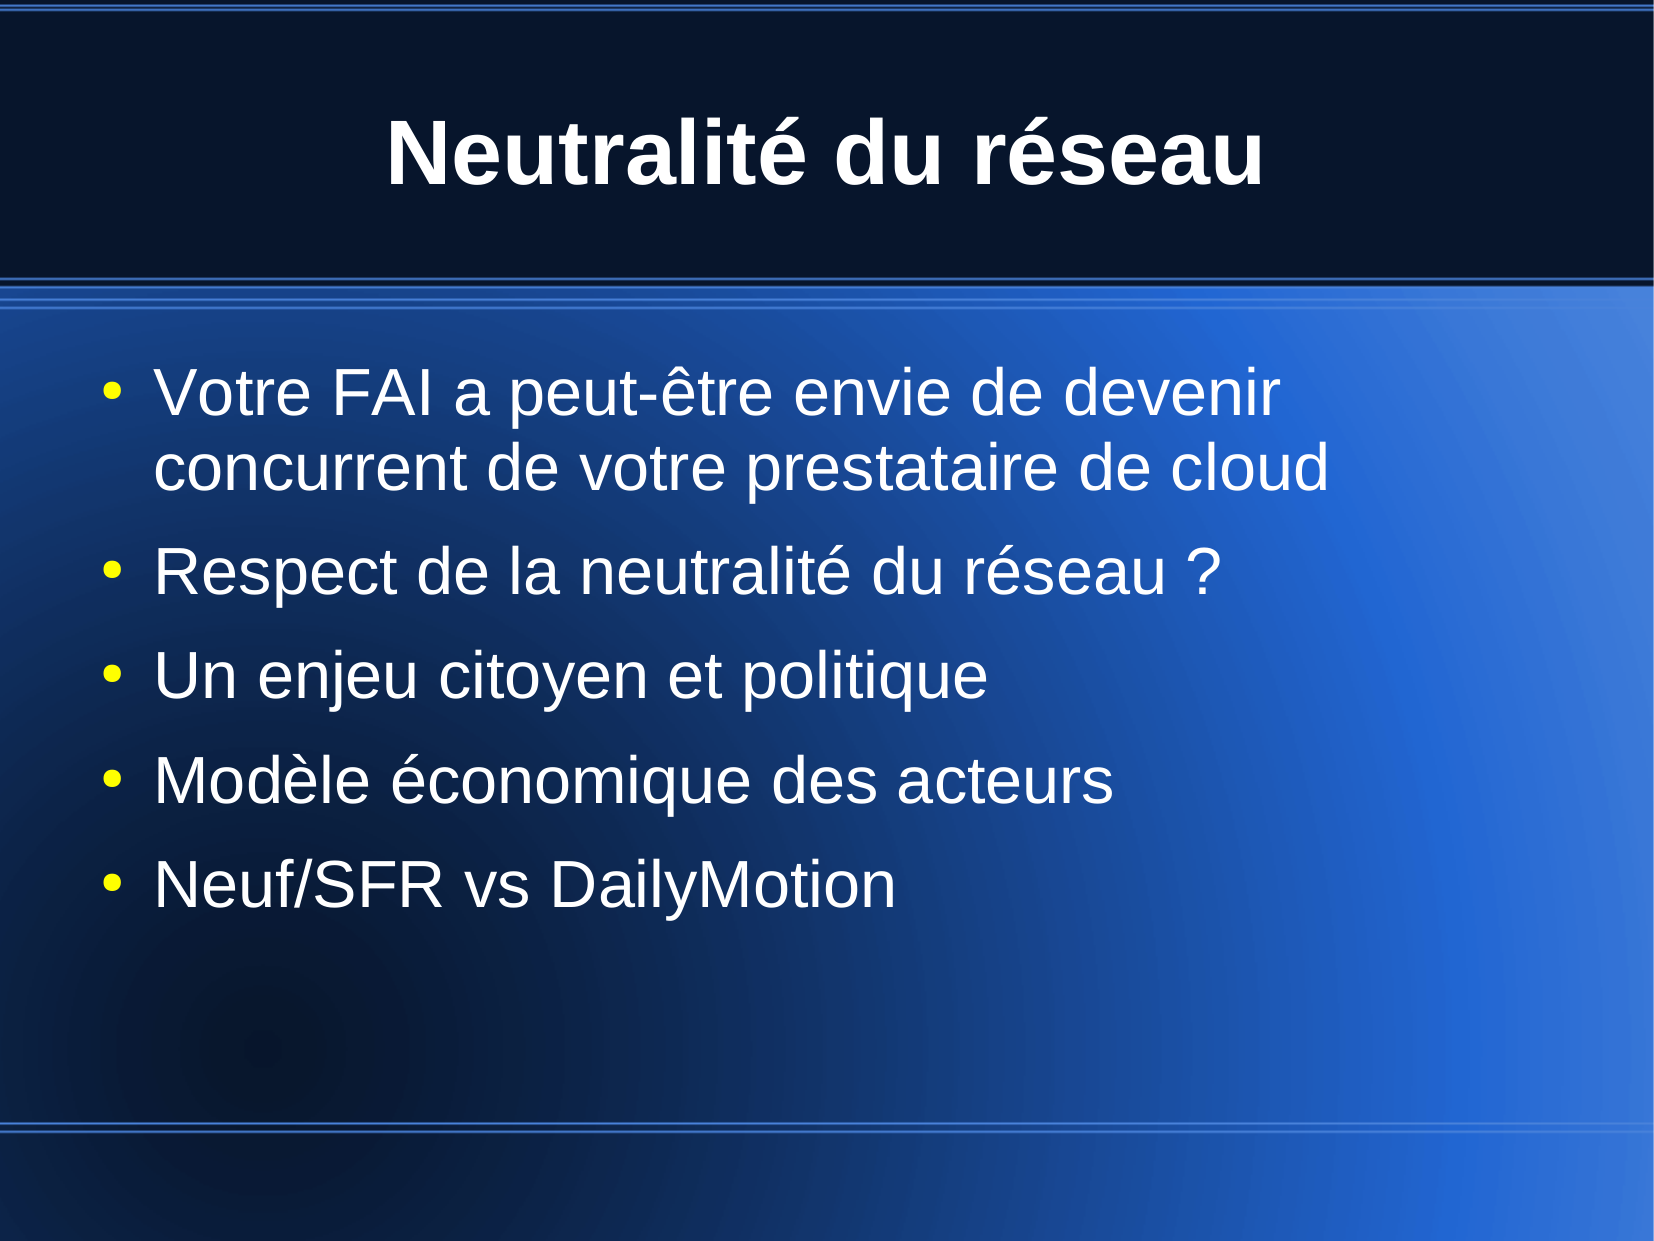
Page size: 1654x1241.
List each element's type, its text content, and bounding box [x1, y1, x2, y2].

title Neutralité du réseau [82, 56, 1571, 250]
list Votre FAI a peut-être envie de devenir concurrent de votre prestataire de cloud Respect de la neutralité du réseau ? Un enjeu citoyen et politique Modèle économique des acteurs Neuf/SFR vs DailyMotion [82, 355, 1571, 1159]
picture [0, 0, 1654, 1241]
